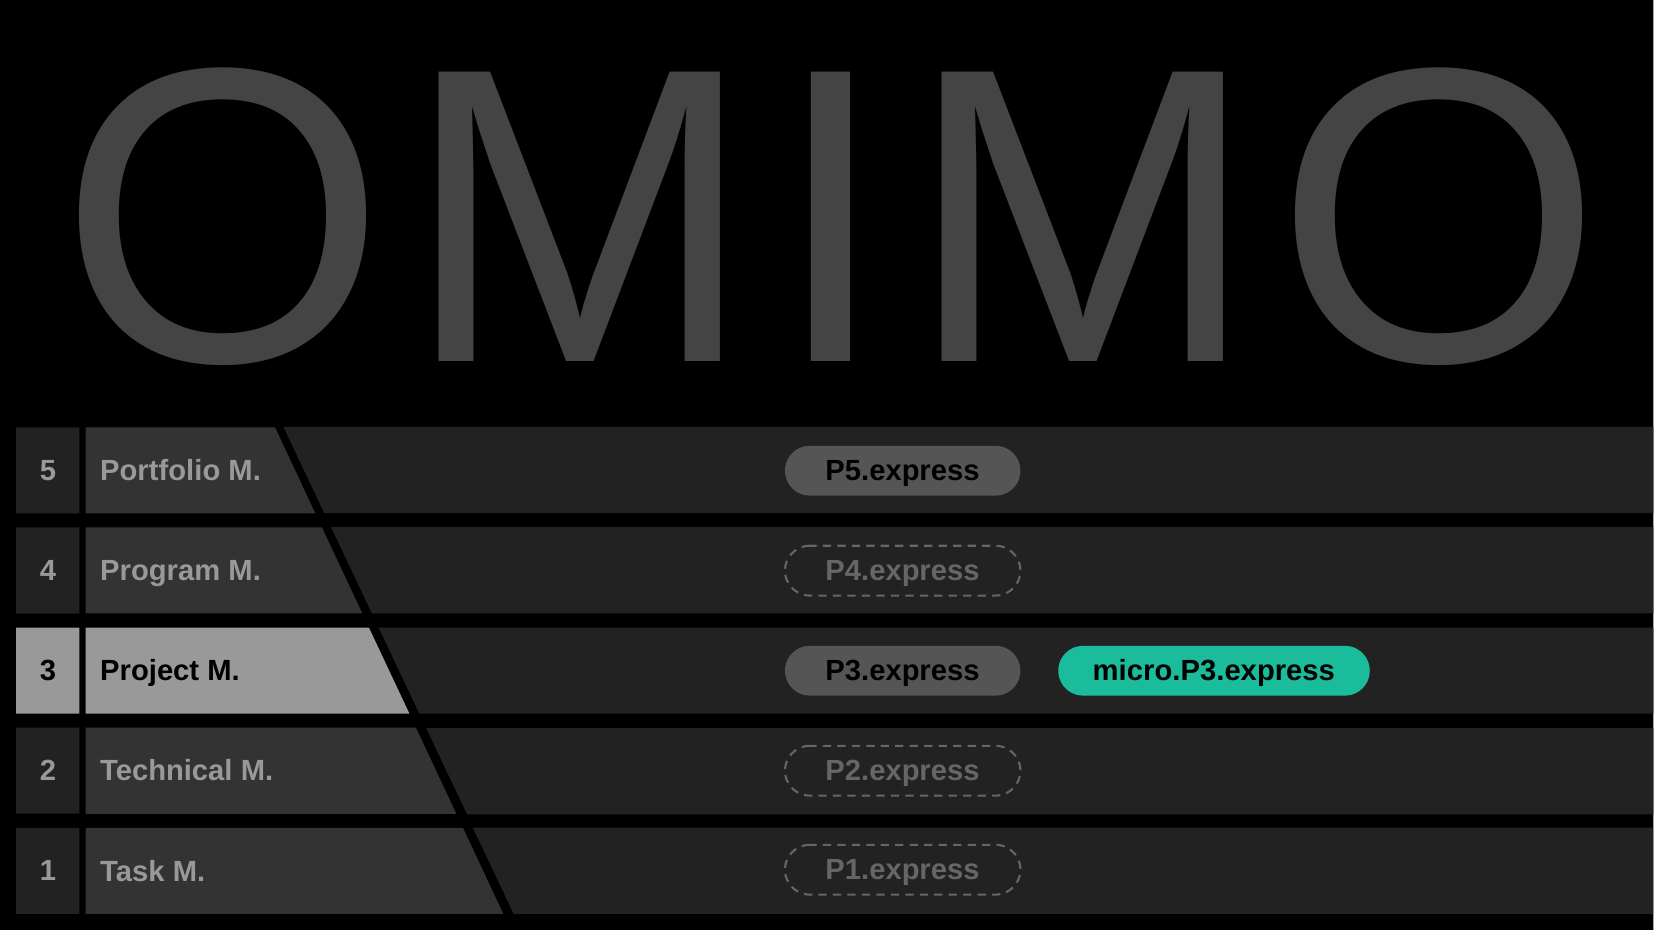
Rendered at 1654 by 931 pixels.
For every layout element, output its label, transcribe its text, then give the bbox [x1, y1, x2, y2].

text_box [298, 426, 1654, 514]
text_box Technical M. [85, 727, 457, 814]
text_box P3.express [784, 645, 1021, 696]
text_box Portfolio M. [85, 458, 316, 514]
text_box micro.P3.express [1058, 645, 1370, 696]
text_box P1.express [784, 844, 1021, 895]
text_box 1 [16, 827, 80, 914]
text_box 5 [16, 427, 80, 514]
text_box P5.express [784, 458, 1021, 496]
text_box [378, 627, 1654, 714]
text_box Task M. [85, 827, 504, 914]
text_box 3 [16, 627, 80, 714]
text_box P2.express [784, 745, 1021, 796]
text_box 2 [16, 727, 80, 814]
text_box [331, 527, 1654, 614]
text_box OMIMO [44, 0, 1620, 458]
text_box 4 [16, 527, 80, 614]
text_box Program M. [85, 527, 363, 614]
text_box [472, 827, 1654, 914]
text_box P4.express [784, 545, 1021, 596]
text_box [426, 728, 1654, 815]
text_box Project M. [85, 627, 410, 714]
